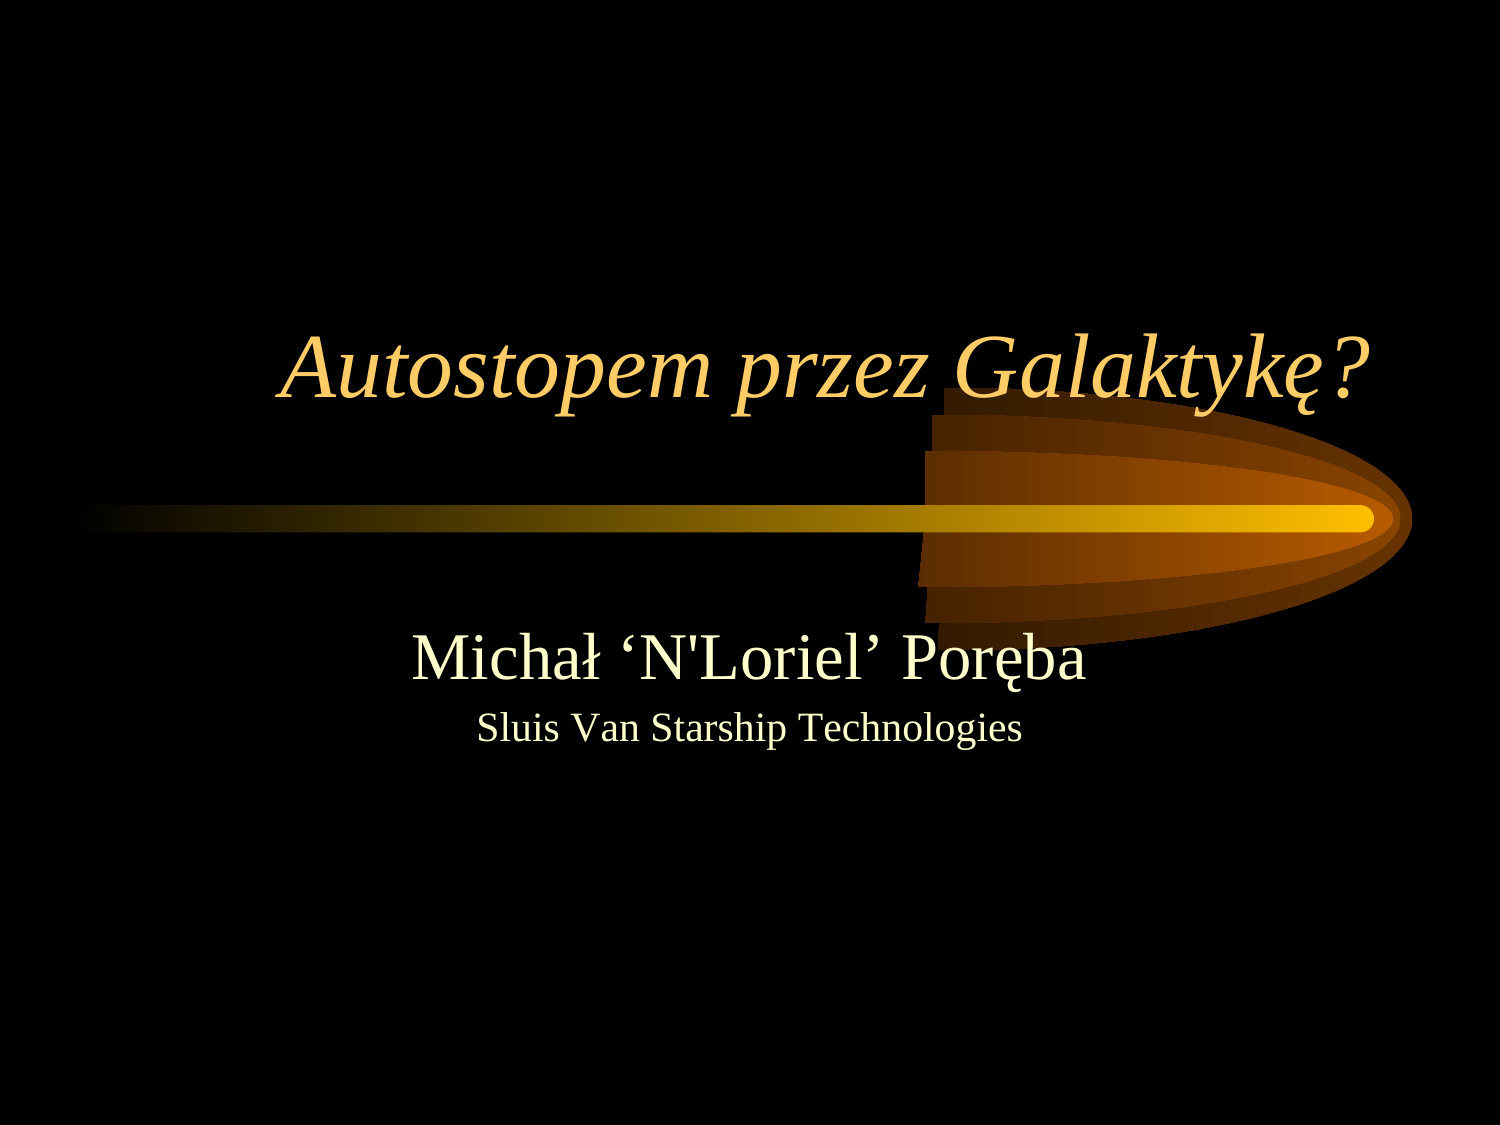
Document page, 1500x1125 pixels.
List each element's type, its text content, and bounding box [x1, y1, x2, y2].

title Autostopem przez Galaktykę? [112, 237, 1388, 425]
subtitle Michał ‘N'Loriel’ Poręba Sluis Van Starship Technologies [225, 612, 1276, 901]
